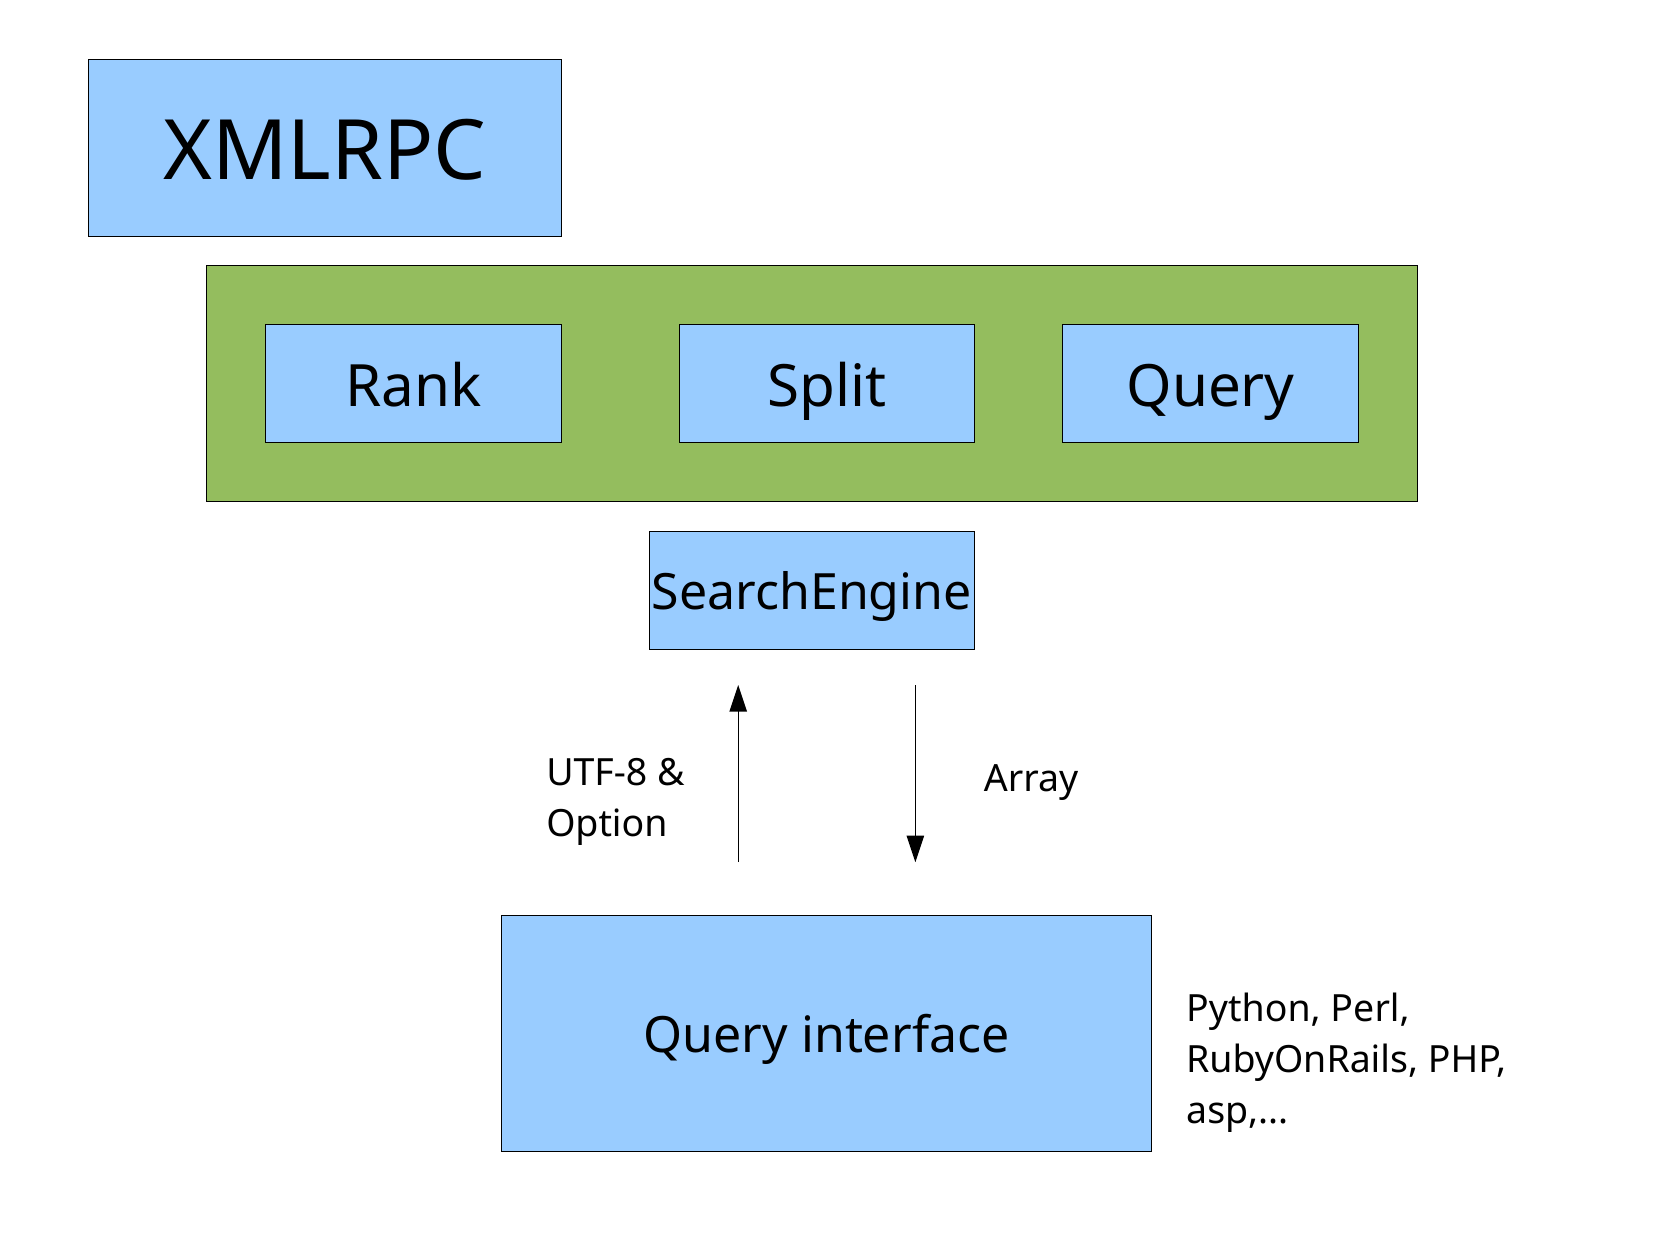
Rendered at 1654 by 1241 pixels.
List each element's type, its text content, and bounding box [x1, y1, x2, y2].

text_box [206, 265, 1418, 502]
text_box Query interface [501, 915, 1152, 1152]
text_box UTF-8 & Option [531, 738, 703, 841]
text_box Python, Perl, RubyOnRails, PHP, asp,... [1171, 974, 1530, 1121]
text_box SearchEngine [649, 531, 975, 650]
text_box Split [679, 324, 975, 443]
text_box XMLRPC [88, 59, 562, 237]
text_box Array [969, 744, 1095, 803]
text_box Query [1062, 324, 1359, 443]
text_box Rank [265, 324, 562, 443]
